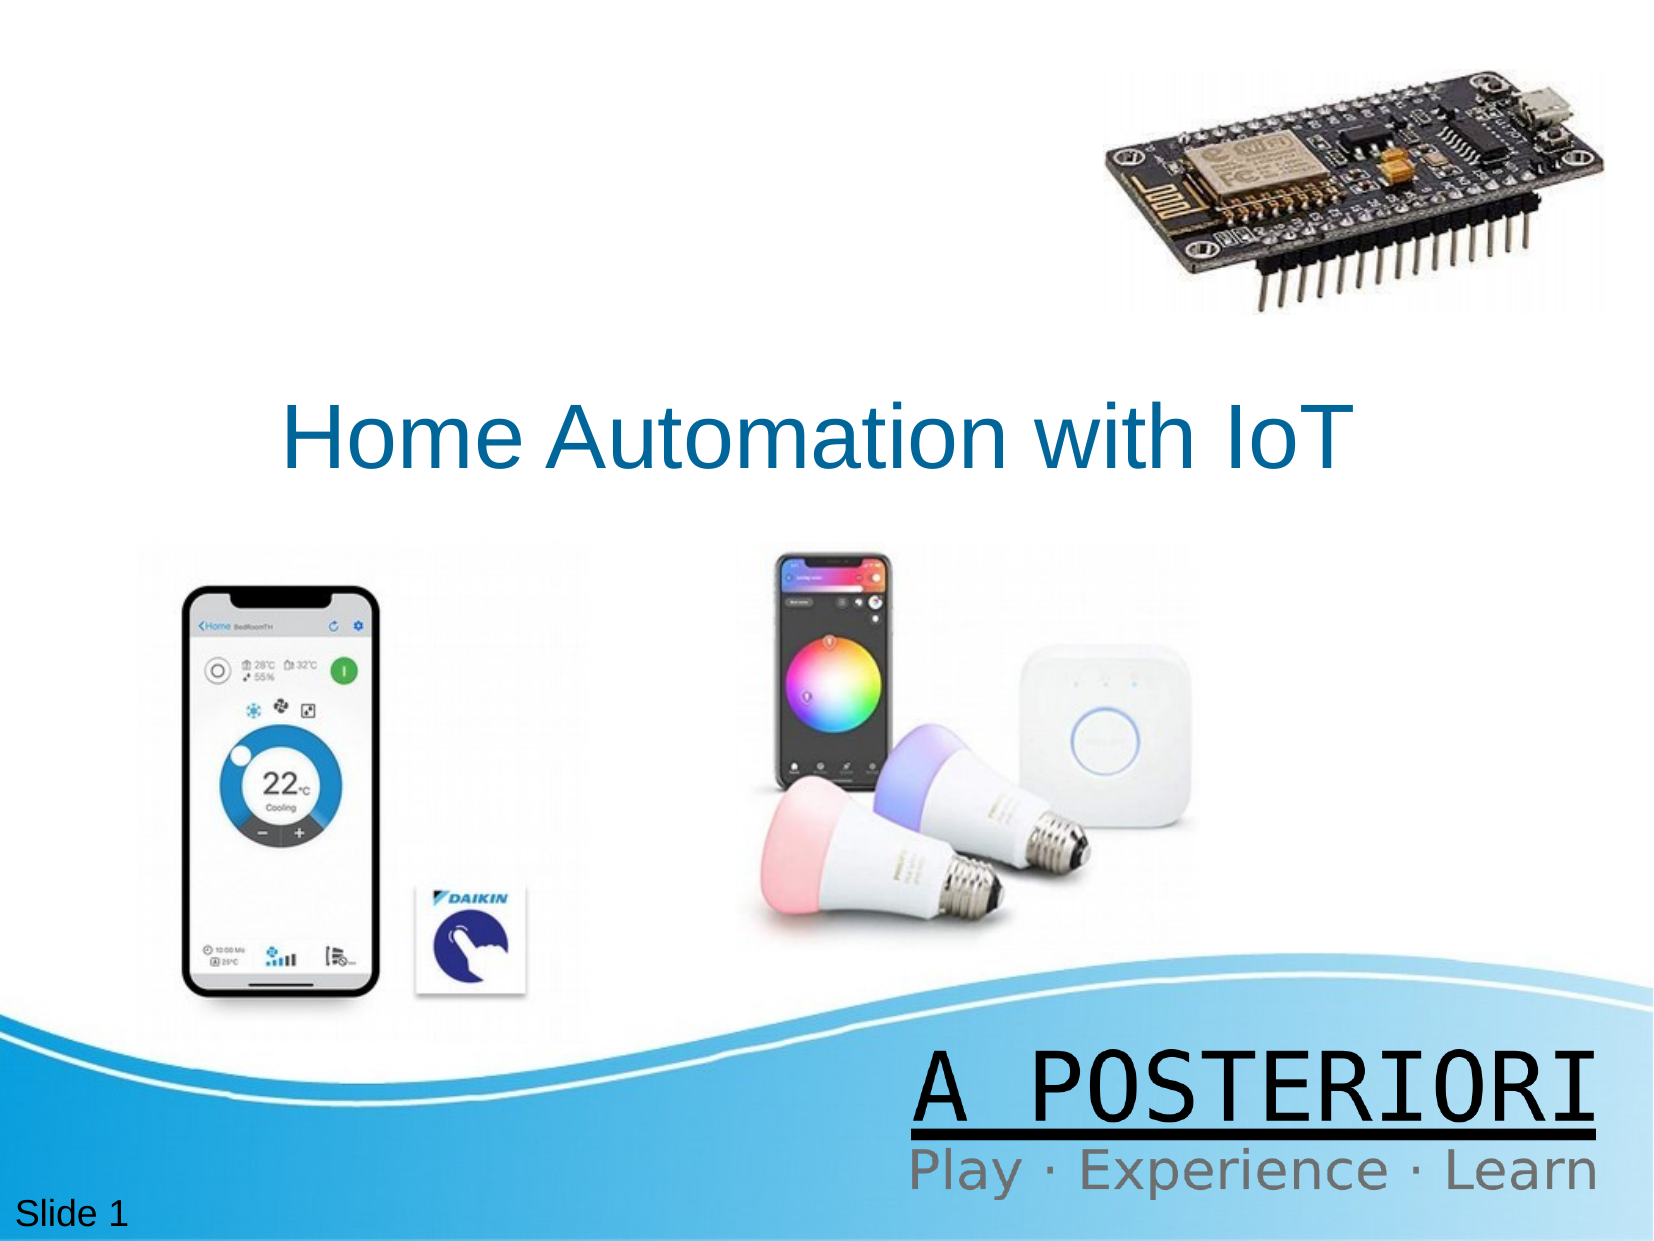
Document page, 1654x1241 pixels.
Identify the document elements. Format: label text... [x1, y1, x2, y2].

title Home Automation with IoT [75, 332, 1564, 541]
picture [0, 541, 1654, 1241]
picture [1103, 69, 1606, 316]
picture [735, 542, 1200, 951]
